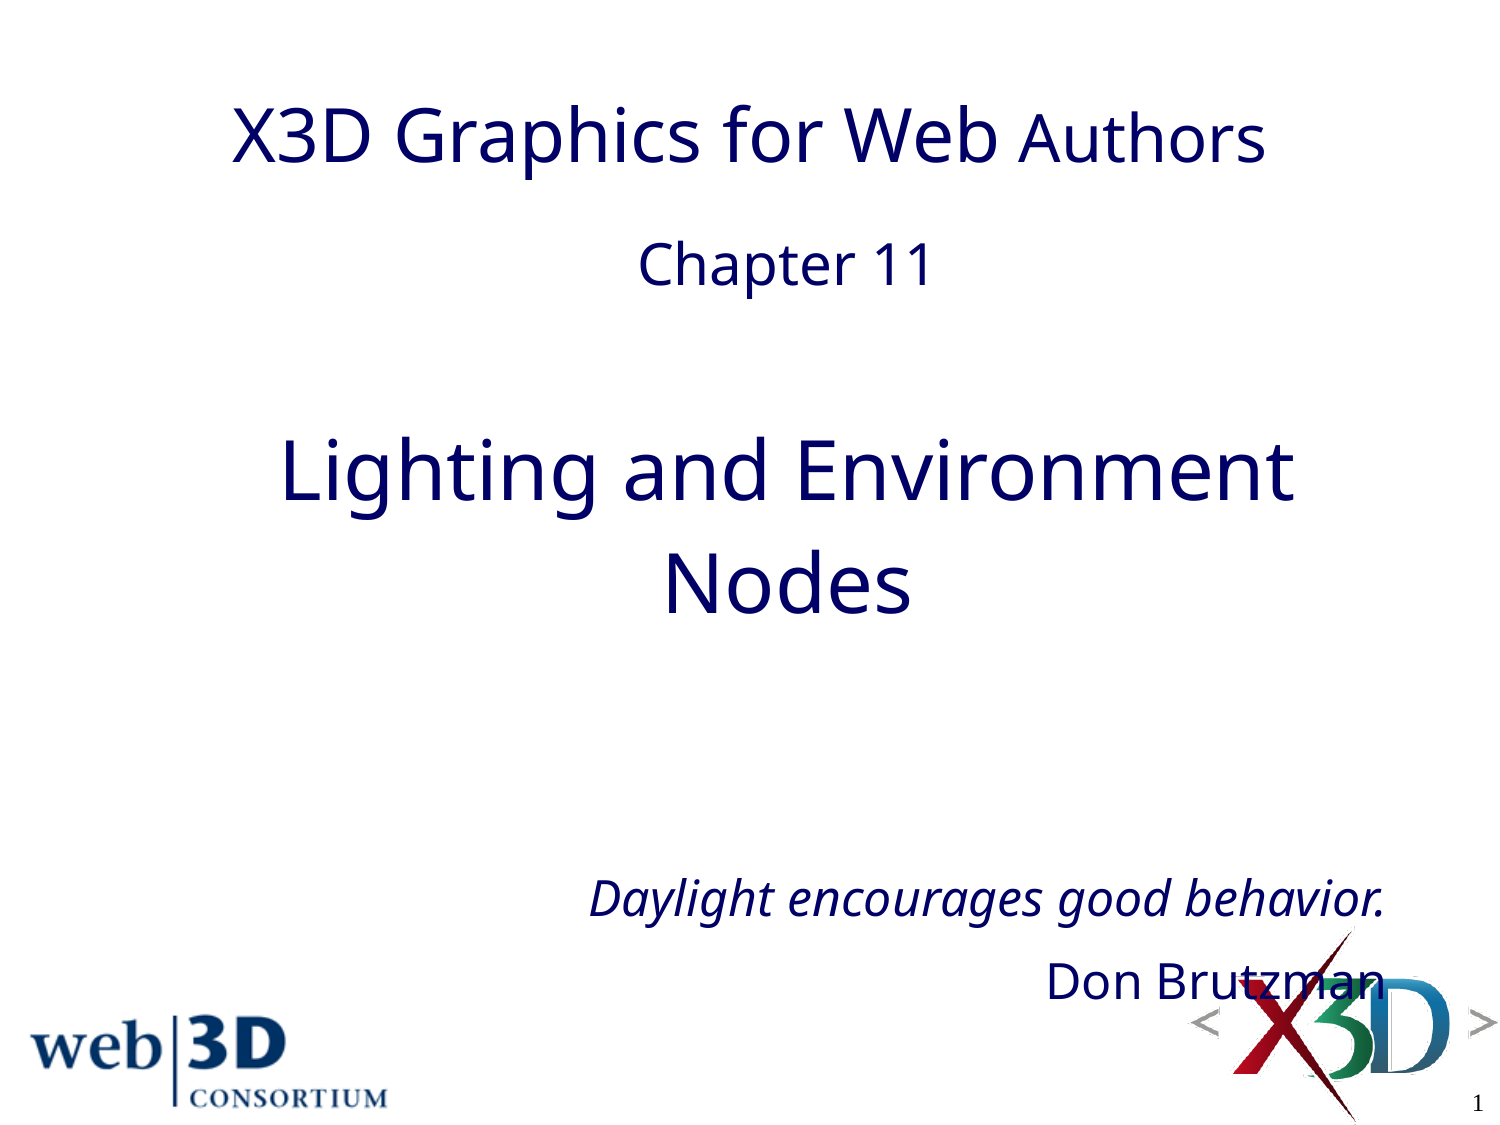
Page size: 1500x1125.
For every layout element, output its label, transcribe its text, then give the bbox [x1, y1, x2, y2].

title X3D Graphics for Web Authors [112, 29, 1388, 233]
subtitle Chapter 11 Lighting and Environment Nodes Daylight encourages good behavior. Don Brutzman [112, 237, 1388, 1001]
picture [1187, 926, 1500, 1125]
picture [12, 998, 413, 1118]
